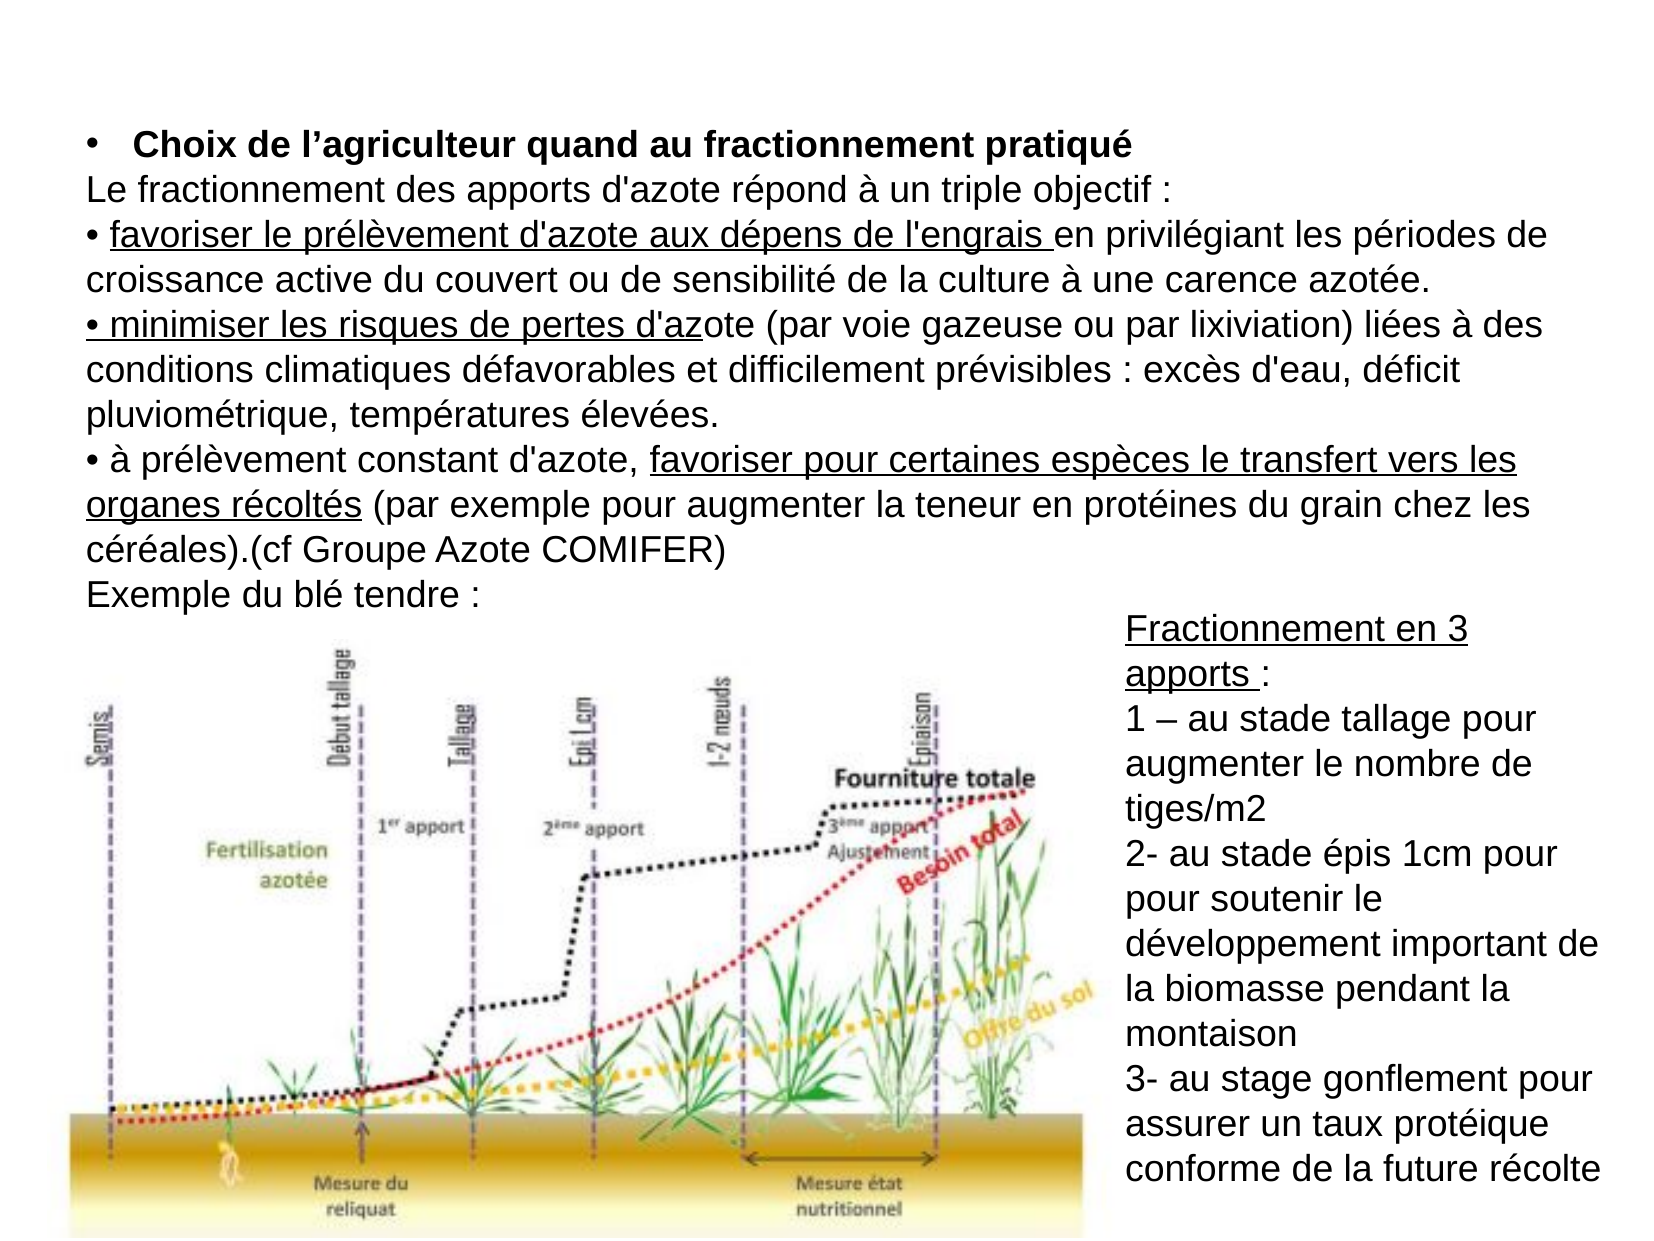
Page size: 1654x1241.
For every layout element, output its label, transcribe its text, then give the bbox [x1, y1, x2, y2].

text_box Fractionnement en 3 apports : 1 – au stade tallage pour augmenter le nombre de tiges/m2 2- au stade épis 1cm pour pour soutenir le développement important de la biomasse pendant la montaison 3- au stage gonflement pour assurer un taux protéique conforme de la future récolte [1110, 596, 1619, 1197]
text_box Choix de l’agriculteur quand au fractionnement pratiqué Le fractionnement des apports d'azote répond à un triple objectif : • favoriser le prélèvement d'azote aux dépens de l'engrais en privilégiant les périodes de croissance active du couvert ou de sensibilité de la culture à une carence azotée. • minimiser les risques de pertes d'azote (par voie gazeuse ou par lixiviation) liées à des conditions climatiques défavorables et difficilement prévisibles : excès d'eau, déficit pluviométrique, températures élevées. • à prélèvement constant d'azote, favoriser pour certaines espèces le transfert vers les organes récoltés (par exemple pour augmenter la teneur en protéines du grain chez les céréales).(cf Groupe Azote COMIFER) Exemple du blé tendre : [70, 112, 1571, 639]
picture [47, 639, 1164, 1238]
